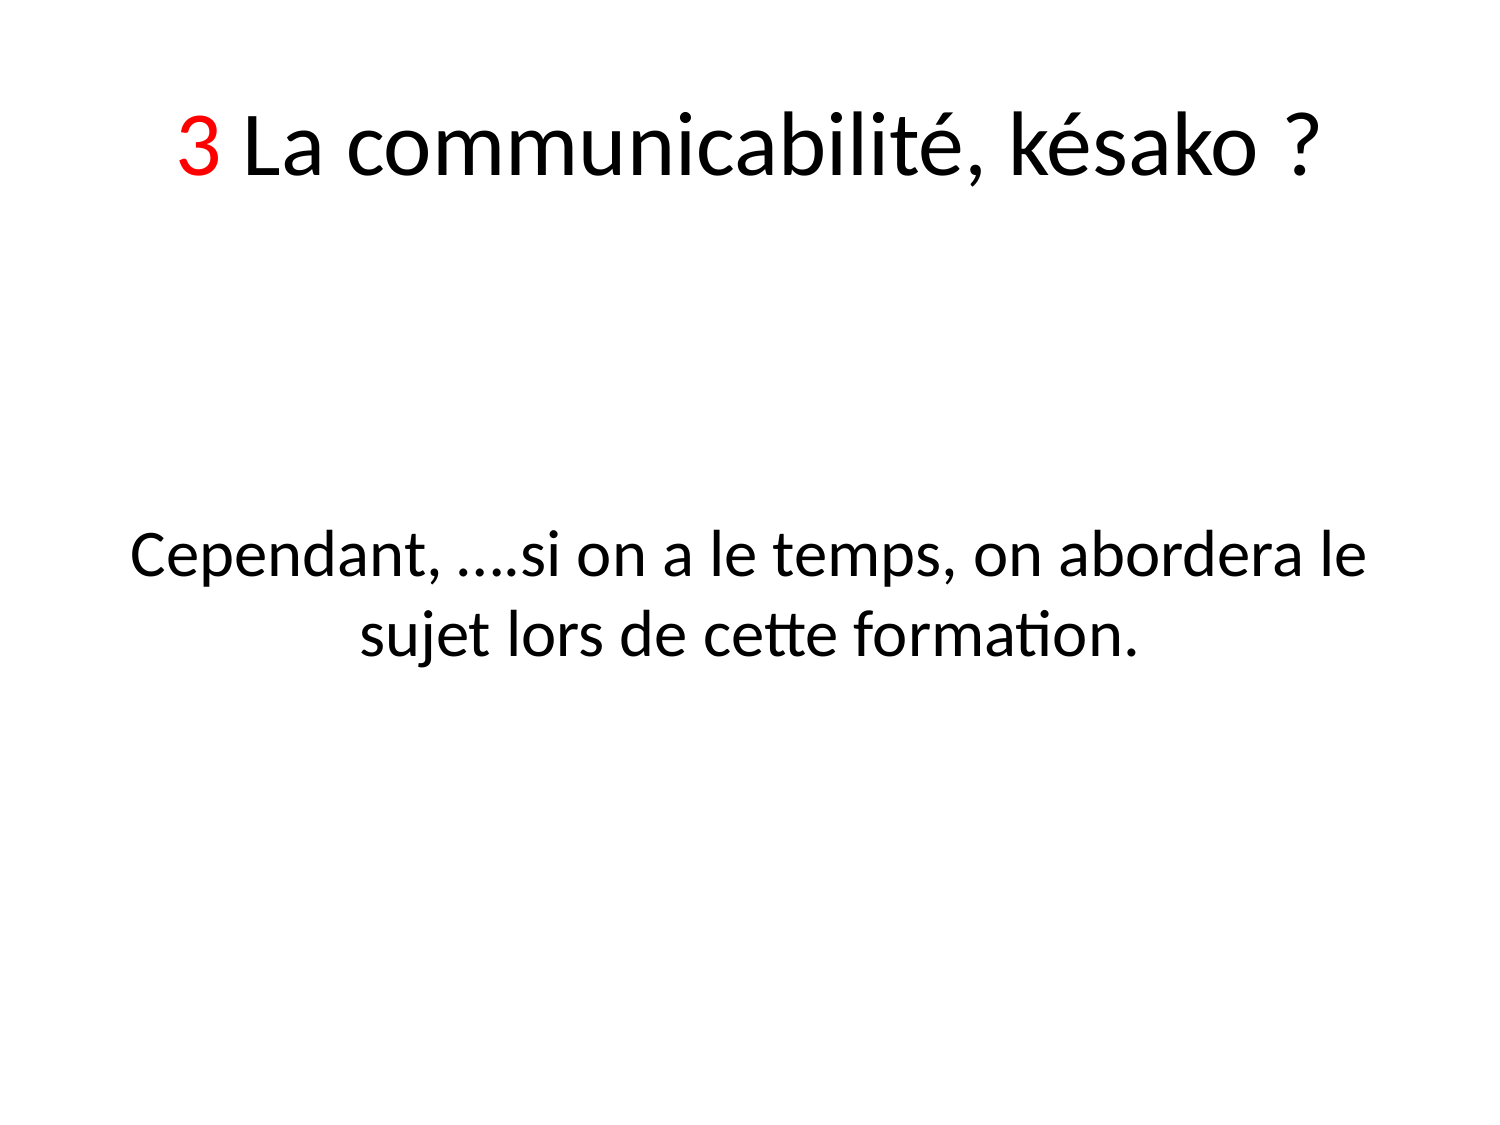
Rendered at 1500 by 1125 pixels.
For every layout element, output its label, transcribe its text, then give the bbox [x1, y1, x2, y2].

title 3 La communicabilité, késako ? [75, 44, 1425, 233]
subtitle Cependant, ….si on a le temps, on abordera le sujet lors de cette formation. [75, 263, 1425, 916]
